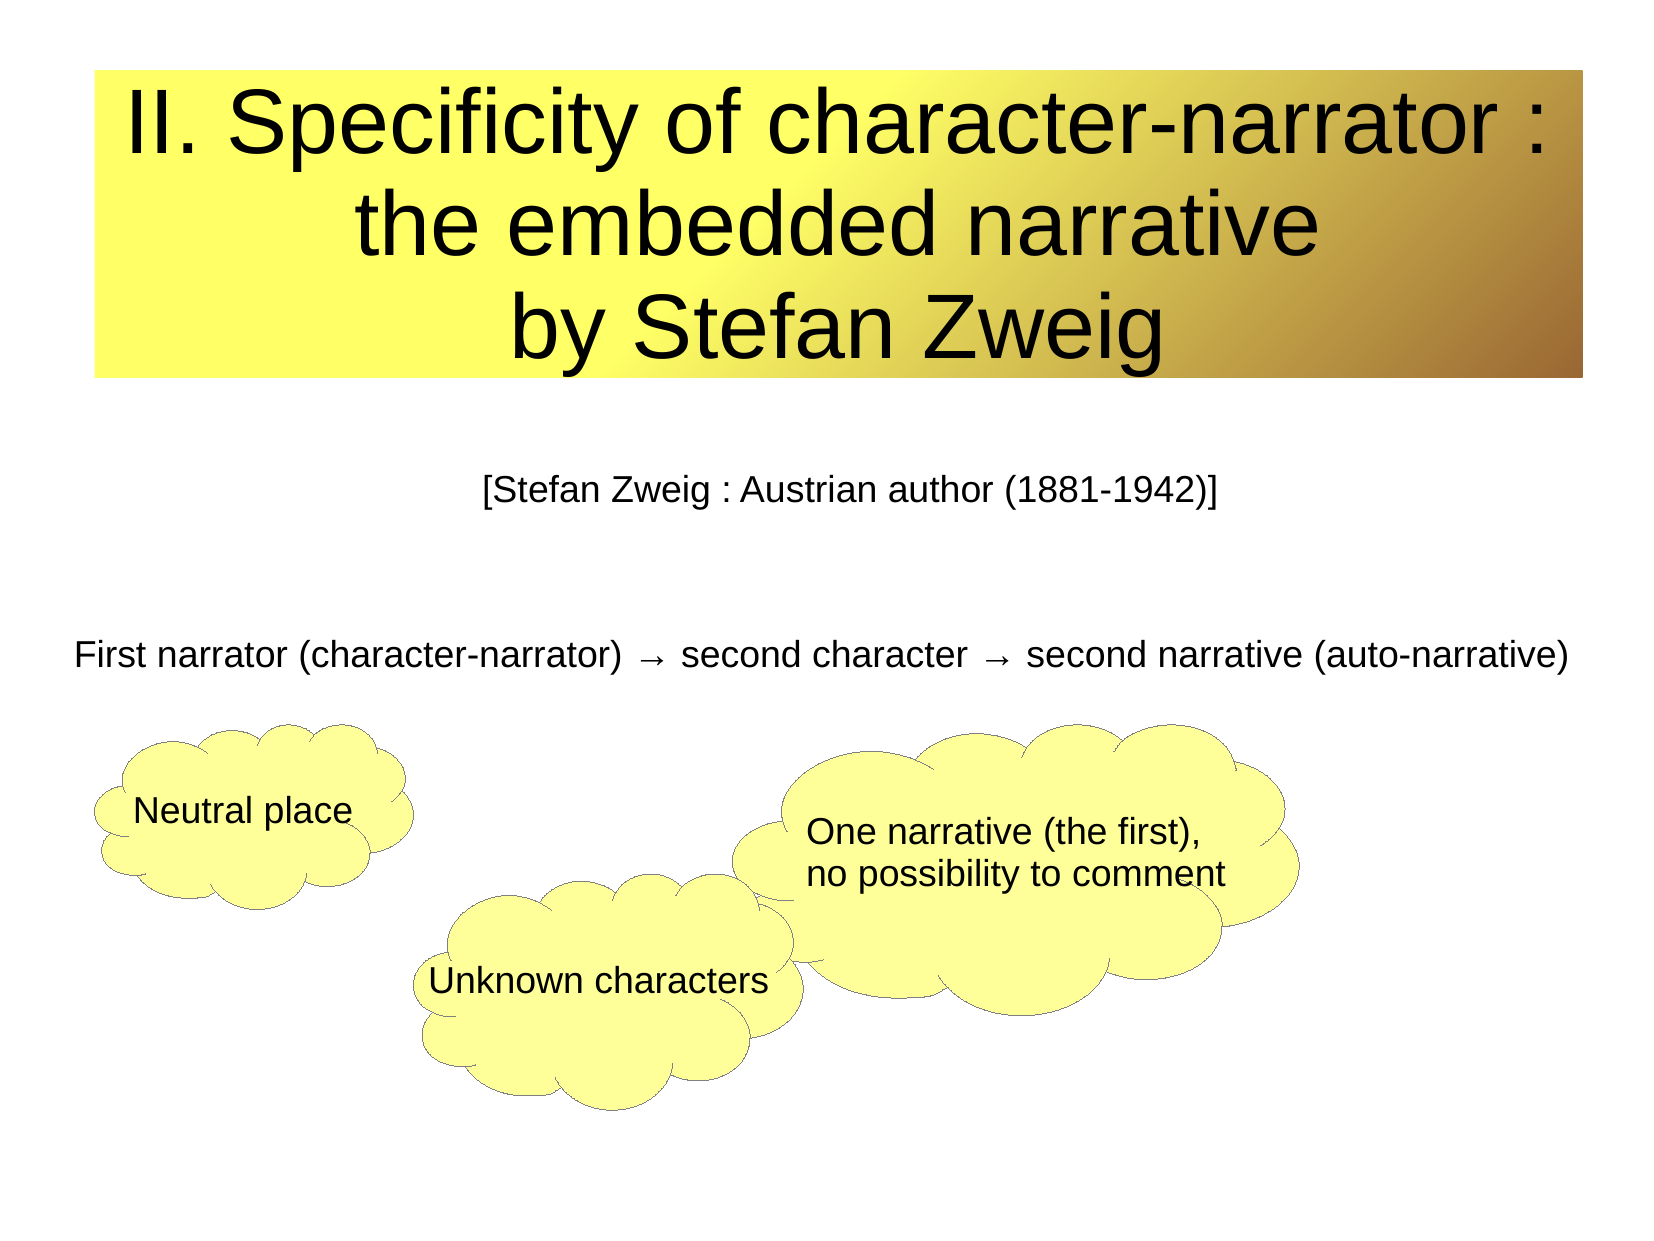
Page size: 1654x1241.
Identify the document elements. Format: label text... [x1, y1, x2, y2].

text_box One narrative (the first), no possibility to comment [791, 803, 1241, 903]
text_box Neutral place [118, 781, 390, 839]
text_box [447, 725, 1300, 1017]
title II. Specificity of character-narrator : the embedded narrative by Stefan Zweig [94, 70, 1583, 378]
text_box [94, 725, 414, 910]
text_box [427, 1052, 748, 1111]
text_box First narrator (character-narrator) → second character → second narrative (auto-narrative) [59, 625, 1595, 725]
text_box Unknown characters [413, 952, 792, 1052]
text_box [Stefan Zweig : Austrian author (1881-1942)] [129, 460, 1571, 518]
